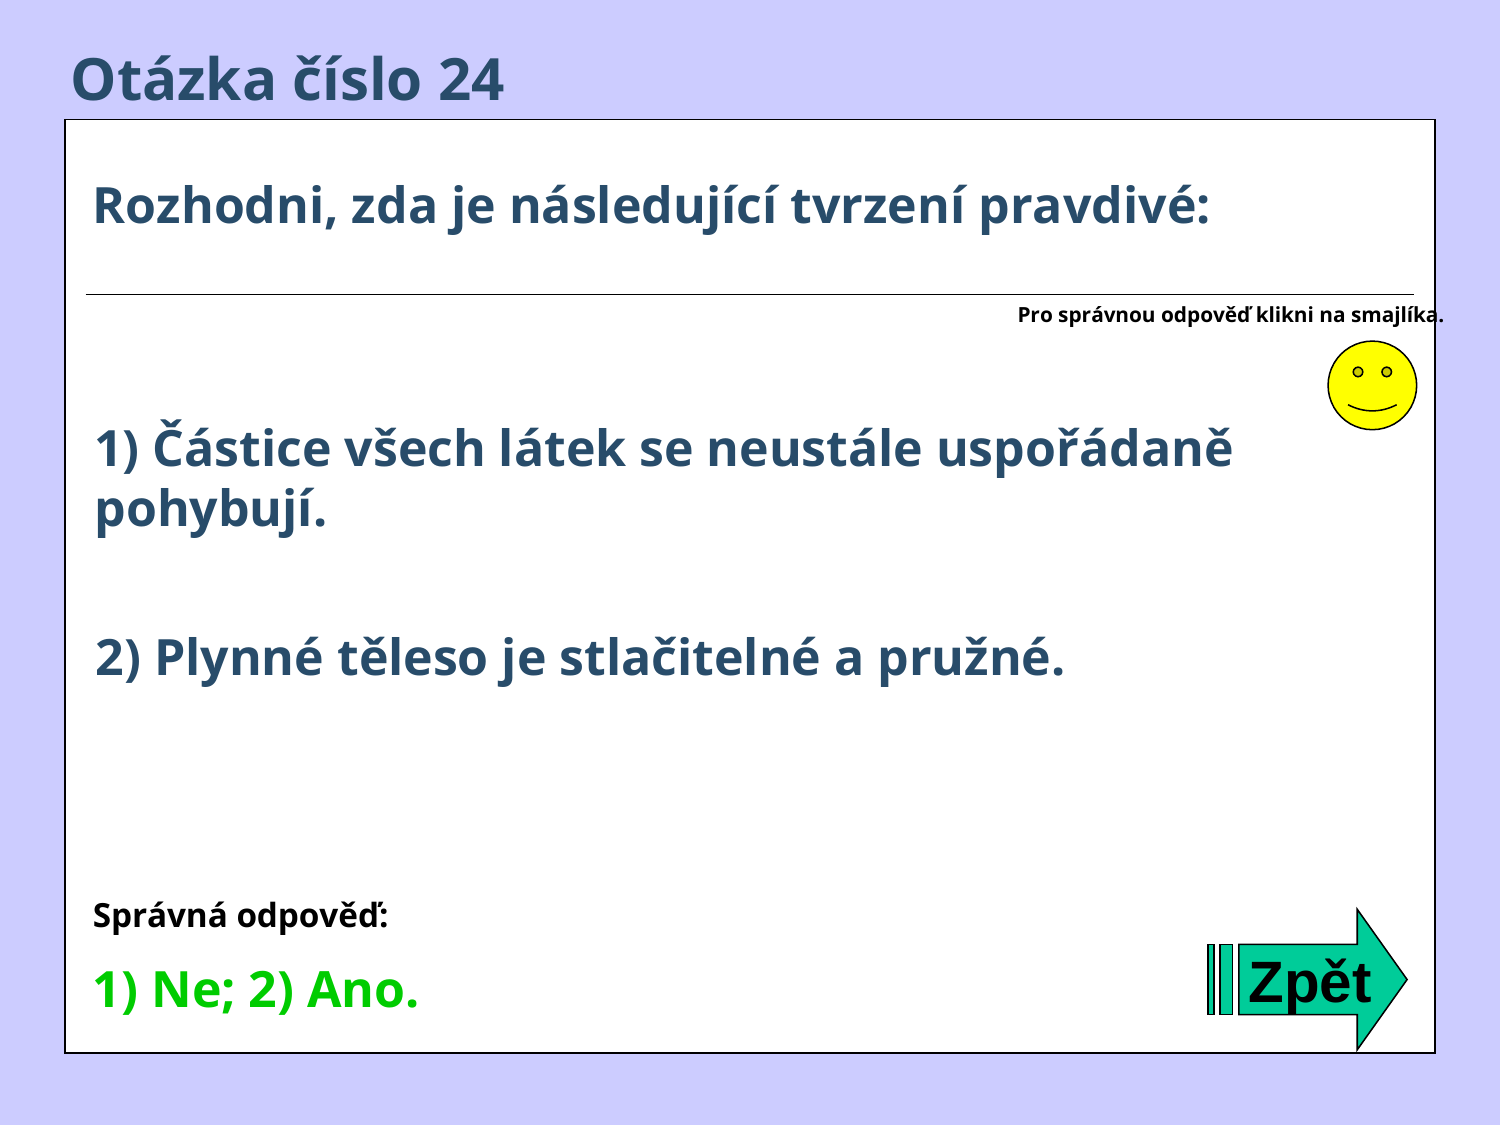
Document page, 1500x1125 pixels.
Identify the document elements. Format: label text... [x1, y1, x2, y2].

text_box 2) Plynné těleso je stlačitelné a pružné. [80, 608, 1416, 703]
text_box Rozhodni, zda je následující tvrzení pravdivé: [78, 156, 1413, 251]
text_box 1) Ne; 2) Ano. [78, 940, 1164, 1035]
text_box [64, 119, 1436, 1053]
text_box 1) Částice všech látek se neustále uspořádaně pohybují. [79, 429, 1415, 525]
text_box Zpět [1238, 909, 1408, 1050]
text_box Pro správnou odpověď klikni na smajlíka. [1002, 267, 1464, 362]
text_box Správná odpověď: [78, 866, 487, 940]
text_box Otázka číslo 24 [55, 38, 1391, 133]
text_box Zpět [1220, 944, 1233, 1015]
text_box Zpět [1208, 944, 1214, 1015]
